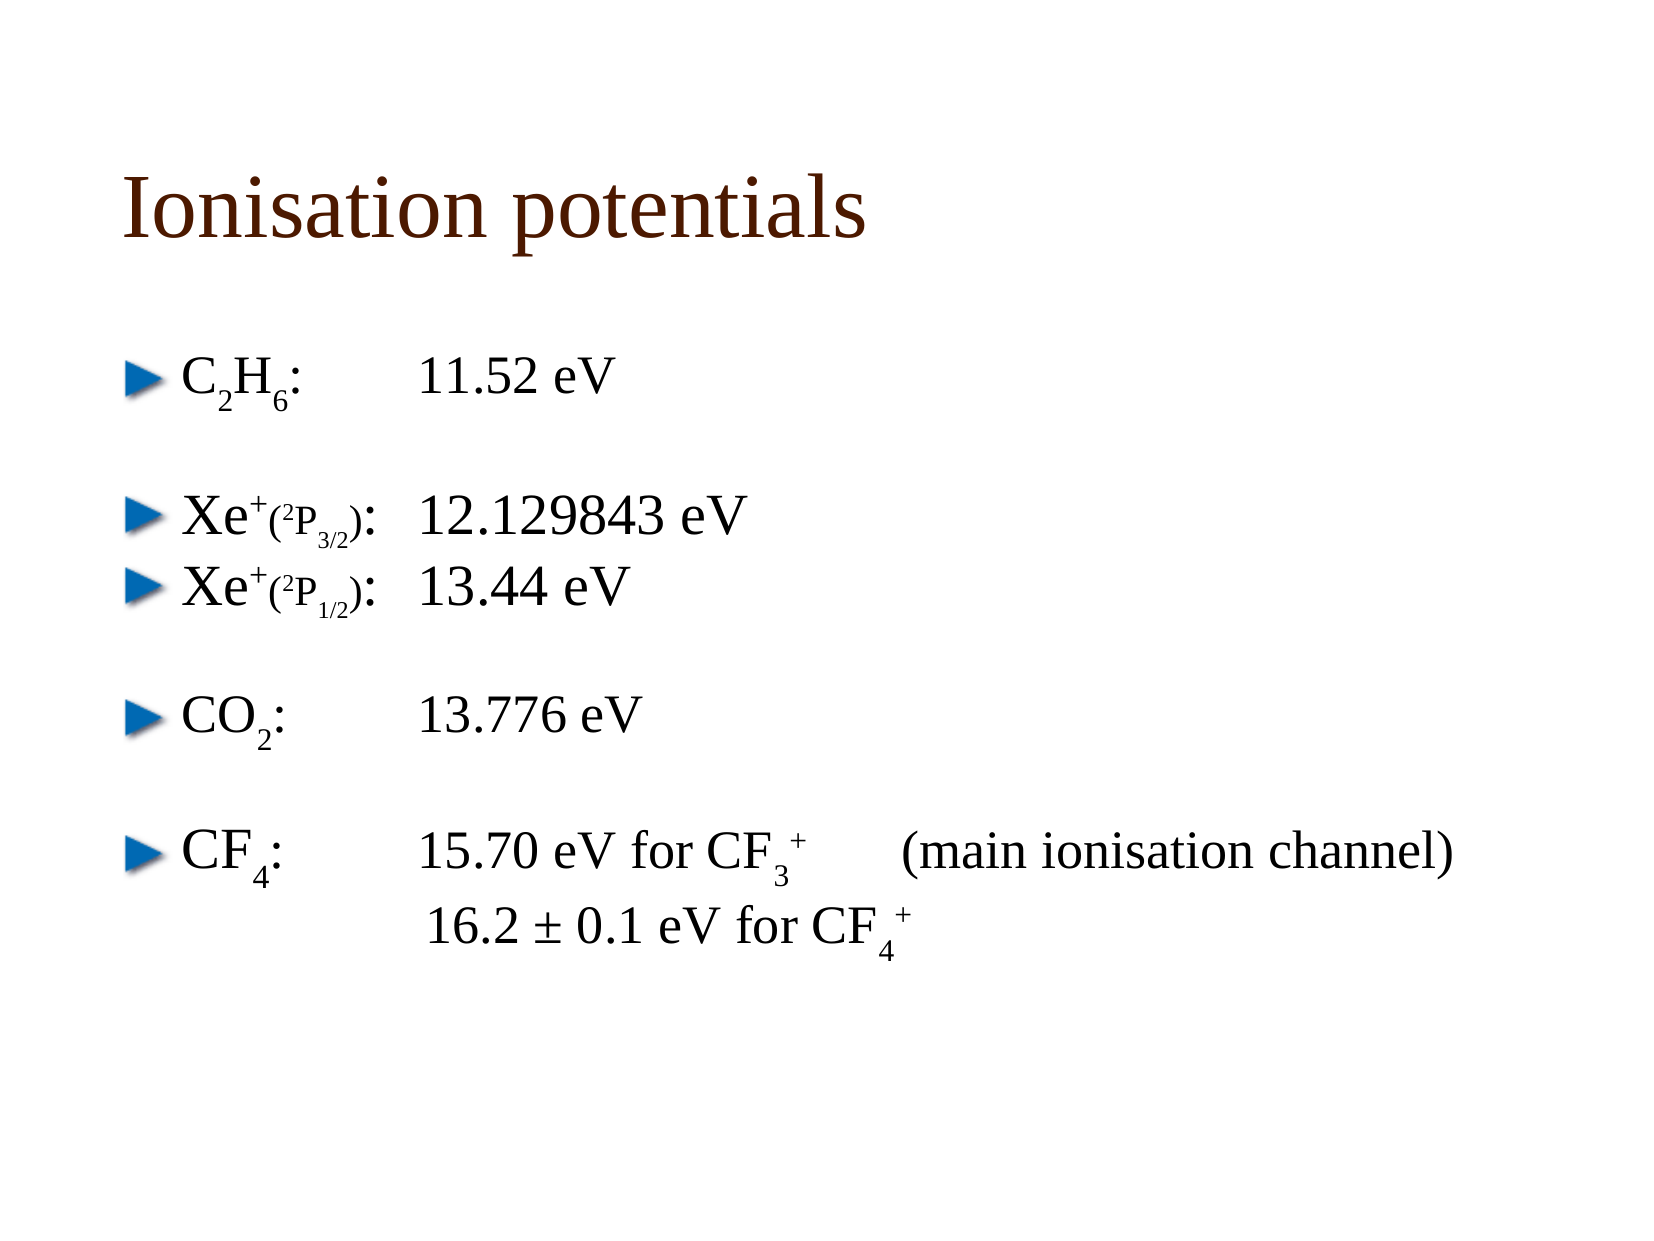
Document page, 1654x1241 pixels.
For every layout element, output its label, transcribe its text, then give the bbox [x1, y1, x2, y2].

title Ionisation potentials [121, 102, 1534, 311]
list C2H6: 11.52 eV Xe+(2P3/2): 12.129843 eV Xe+(2P1/2): 13.44 eV CO2: 13.776 eV CF4: 15.70 eV for CF3+ (main ionisation channel) 16.2 ± 0.1 eV for CF4+ [121, 344, 1534, 1204]
